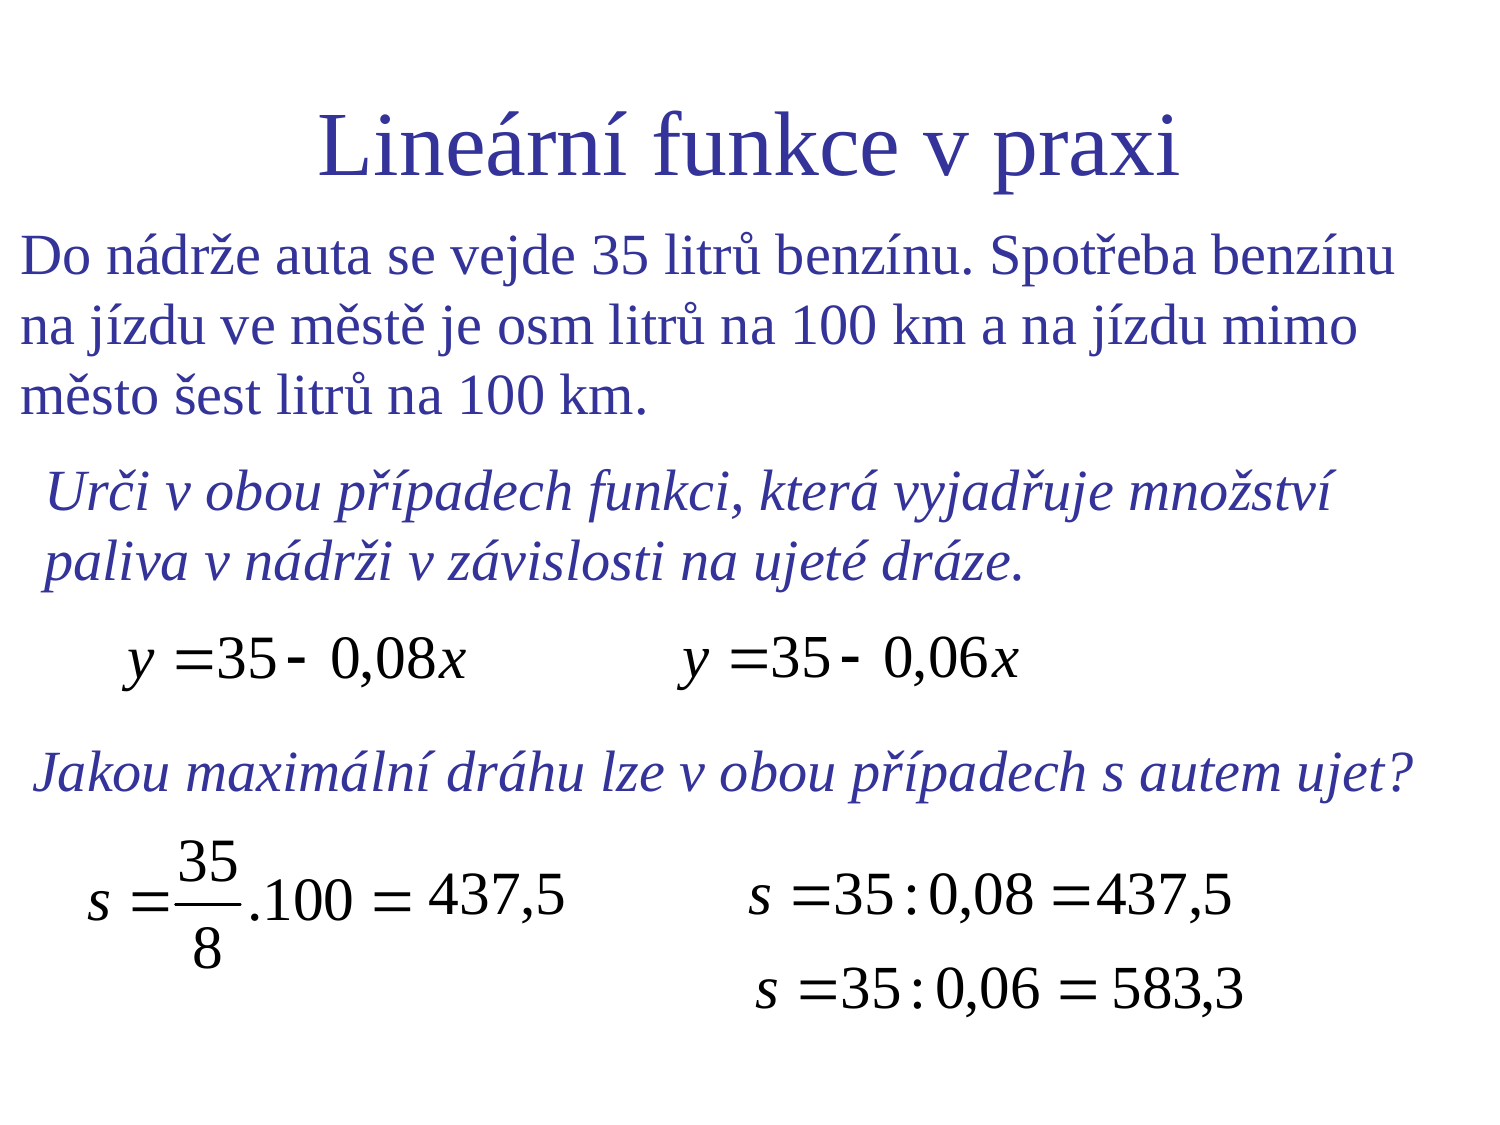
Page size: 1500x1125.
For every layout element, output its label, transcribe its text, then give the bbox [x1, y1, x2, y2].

text_box Lineární funkce v praxi [75, 45, 1426, 233]
chart [1104, 952, 1252, 1034]
text_box Do nádrže auta se vejde 35 litrů benzínu. Spotřeba benzínu na jízdu ve městě je osm litrů na 100 km a na jízdu mimo město šest litrů na 100 km. [5, 208, 1500, 434]
chart [76, 822, 415, 982]
chart [667, 621, 1034, 704]
chart [745, 952, 1097, 1034]
chart [738, 857, 1240, 940]
text_box Jakou maximální dráhu lze v obou případech s autem ujet? [17, 725, 1429, 811]
text_box Urči v obou případech funkci, která vyjadřuje množství paliva v nádrži v závislosti na ujeté dráze. [29, 444, 1500, 600]
chart [112, 621, 477, 704]
chart [419, 857, 573, 940]
